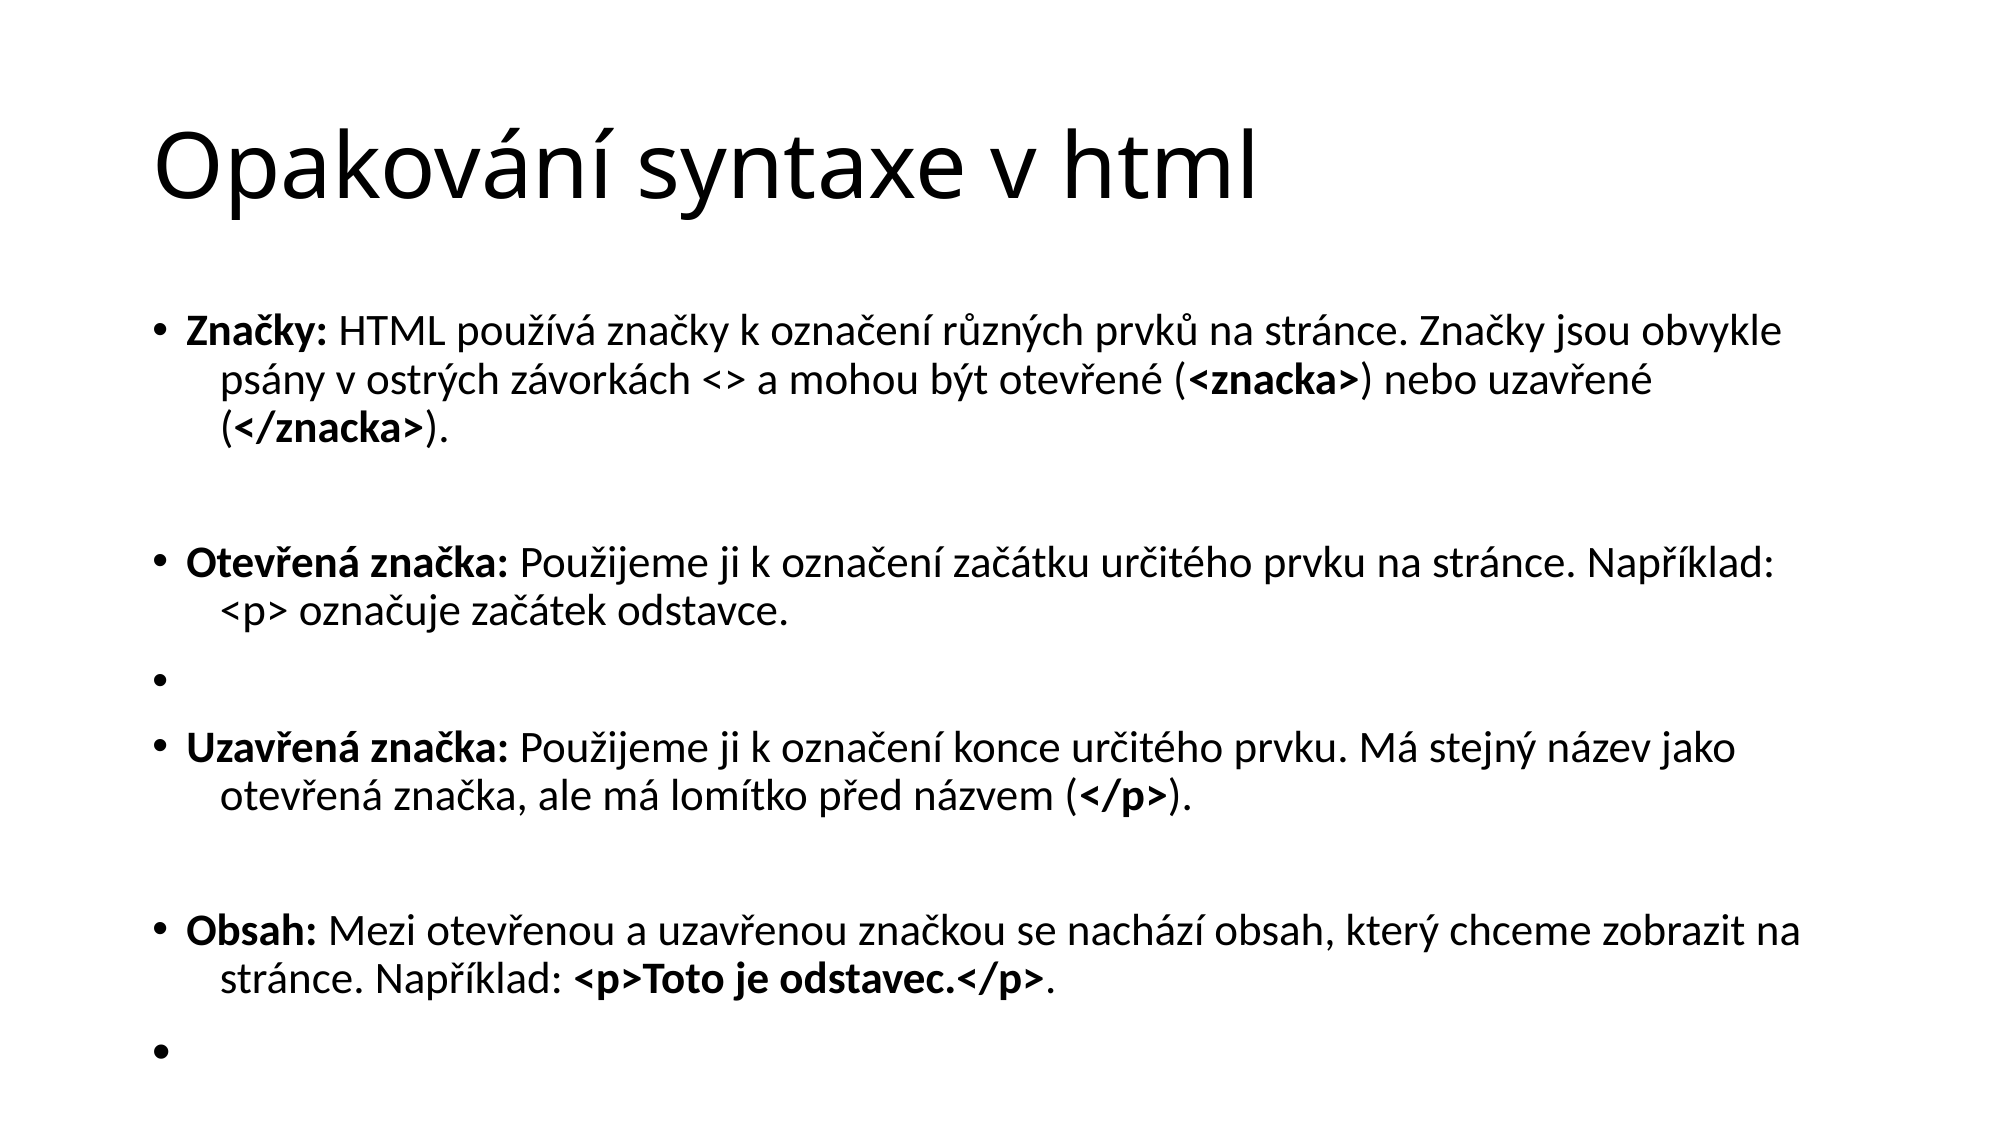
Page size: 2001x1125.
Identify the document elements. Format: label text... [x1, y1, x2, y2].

title Opakování syntaxe v html [137, 59, 1863, 278]
list Značky: HTML používá značky k označení různých prvků na stránce. Značky jsou obvykle psány v ostrých závorkách <> a mohou být otevřené (<znacka>) nebo uzavřené (</znacka>). Otevřená značka: Použijeme ji k označení začátku určitého prvku na stránce. Například: <p> označuje začátek odstavce. Uzavřená značka: Použijeme ji k označení konce určitého prvku. Má stejný název jako otevřená značka, ale má lomítko před názvem (</p>). Obsah: Mezi otevřenou a uzavřenou značkou se nachází obsah, který chceme zobrazit na stránce. Například: <p>Toto je odstavec.</p>. [137, 299, 1863, 1014]
